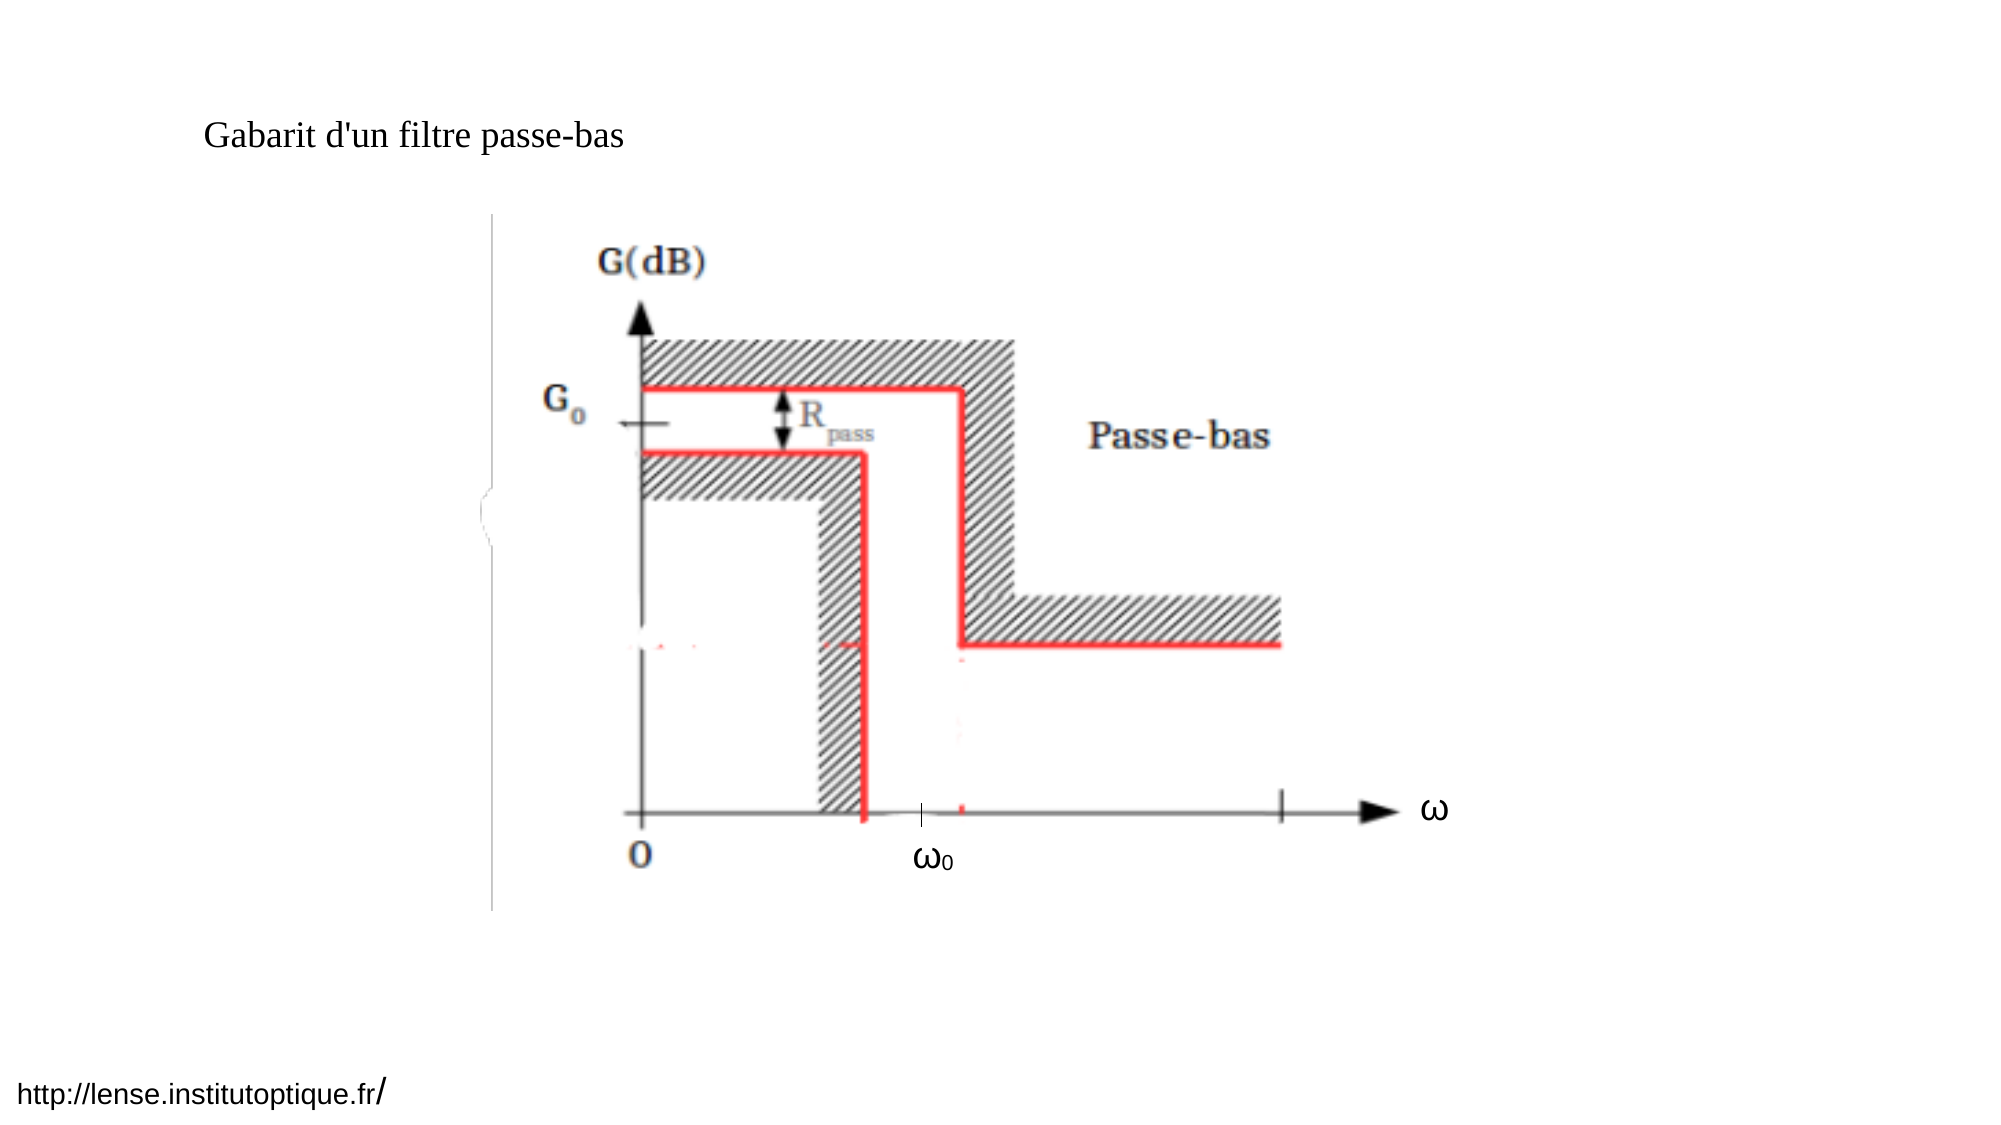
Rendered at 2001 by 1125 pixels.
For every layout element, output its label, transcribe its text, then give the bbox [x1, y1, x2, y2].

text_box Gabarit d'un filtre passe-bas [188, 106, 662, 207]
text_box ω0 [897, 826, 1040, 911]
text_box ω [1405, 779, 1453, 849]
text_box http://lense.institutoptique.fr/ [2, 1062, 402, 1120]
picture [479, 214, 1521, 911]
